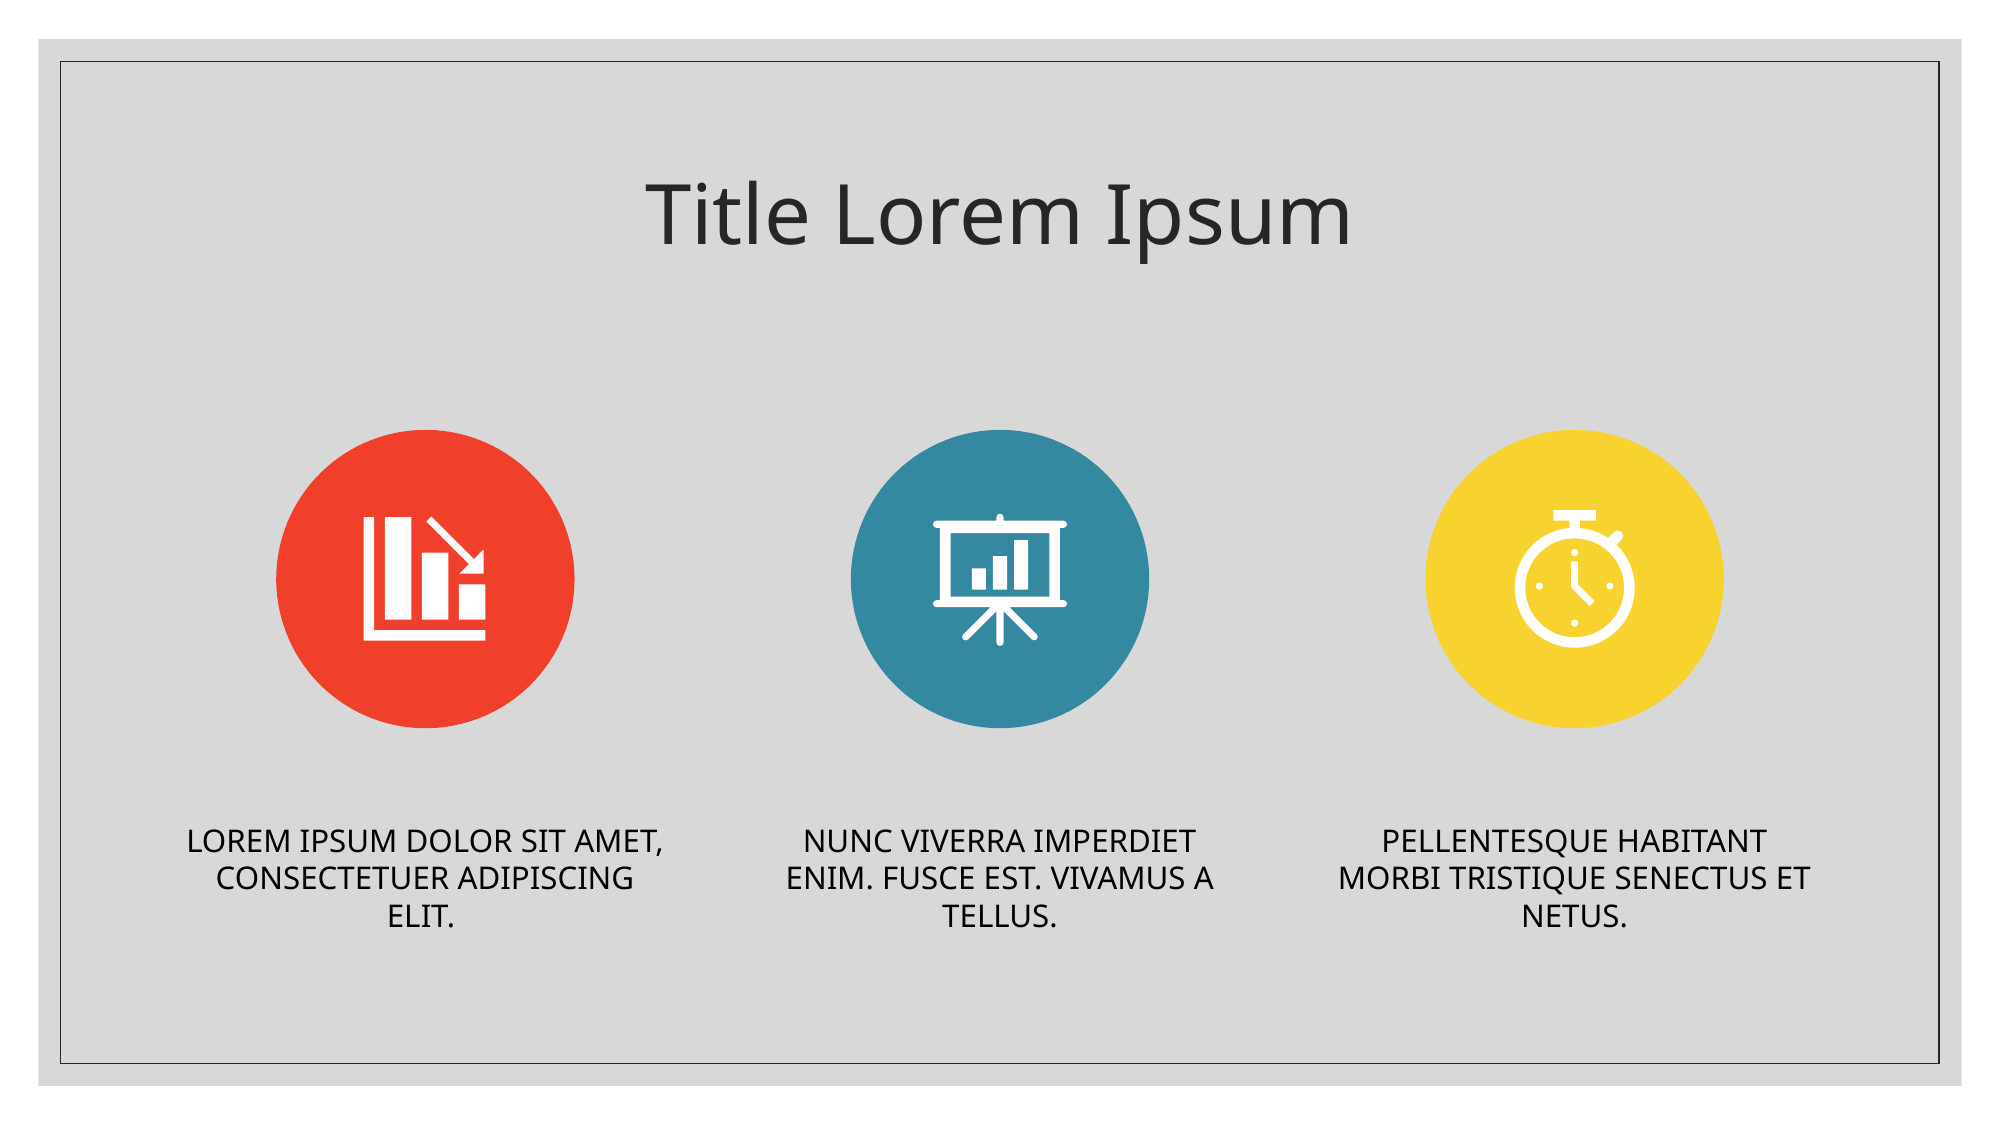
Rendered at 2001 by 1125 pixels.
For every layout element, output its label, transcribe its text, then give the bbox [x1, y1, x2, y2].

text_box Pellentesque habitant morbi tristique senectus et netus. [1330, 821, 1820, 940]
text_box Nunc viverra imperdiet enim. Fusce est. Vivamus a tellus. [755, 821, 1245, 940]
text_box [276, 429, 575, 729]
text_box [1425, 429, 1724, 729]
title Title Lorem Ipsum [174, 105, 1825, 331]
text_box [850, 429, 1150, 729]
text_box Lorem ipsum dolor sit amet, consectetuer adipiscing elit. [180, 821, 670, 940]
